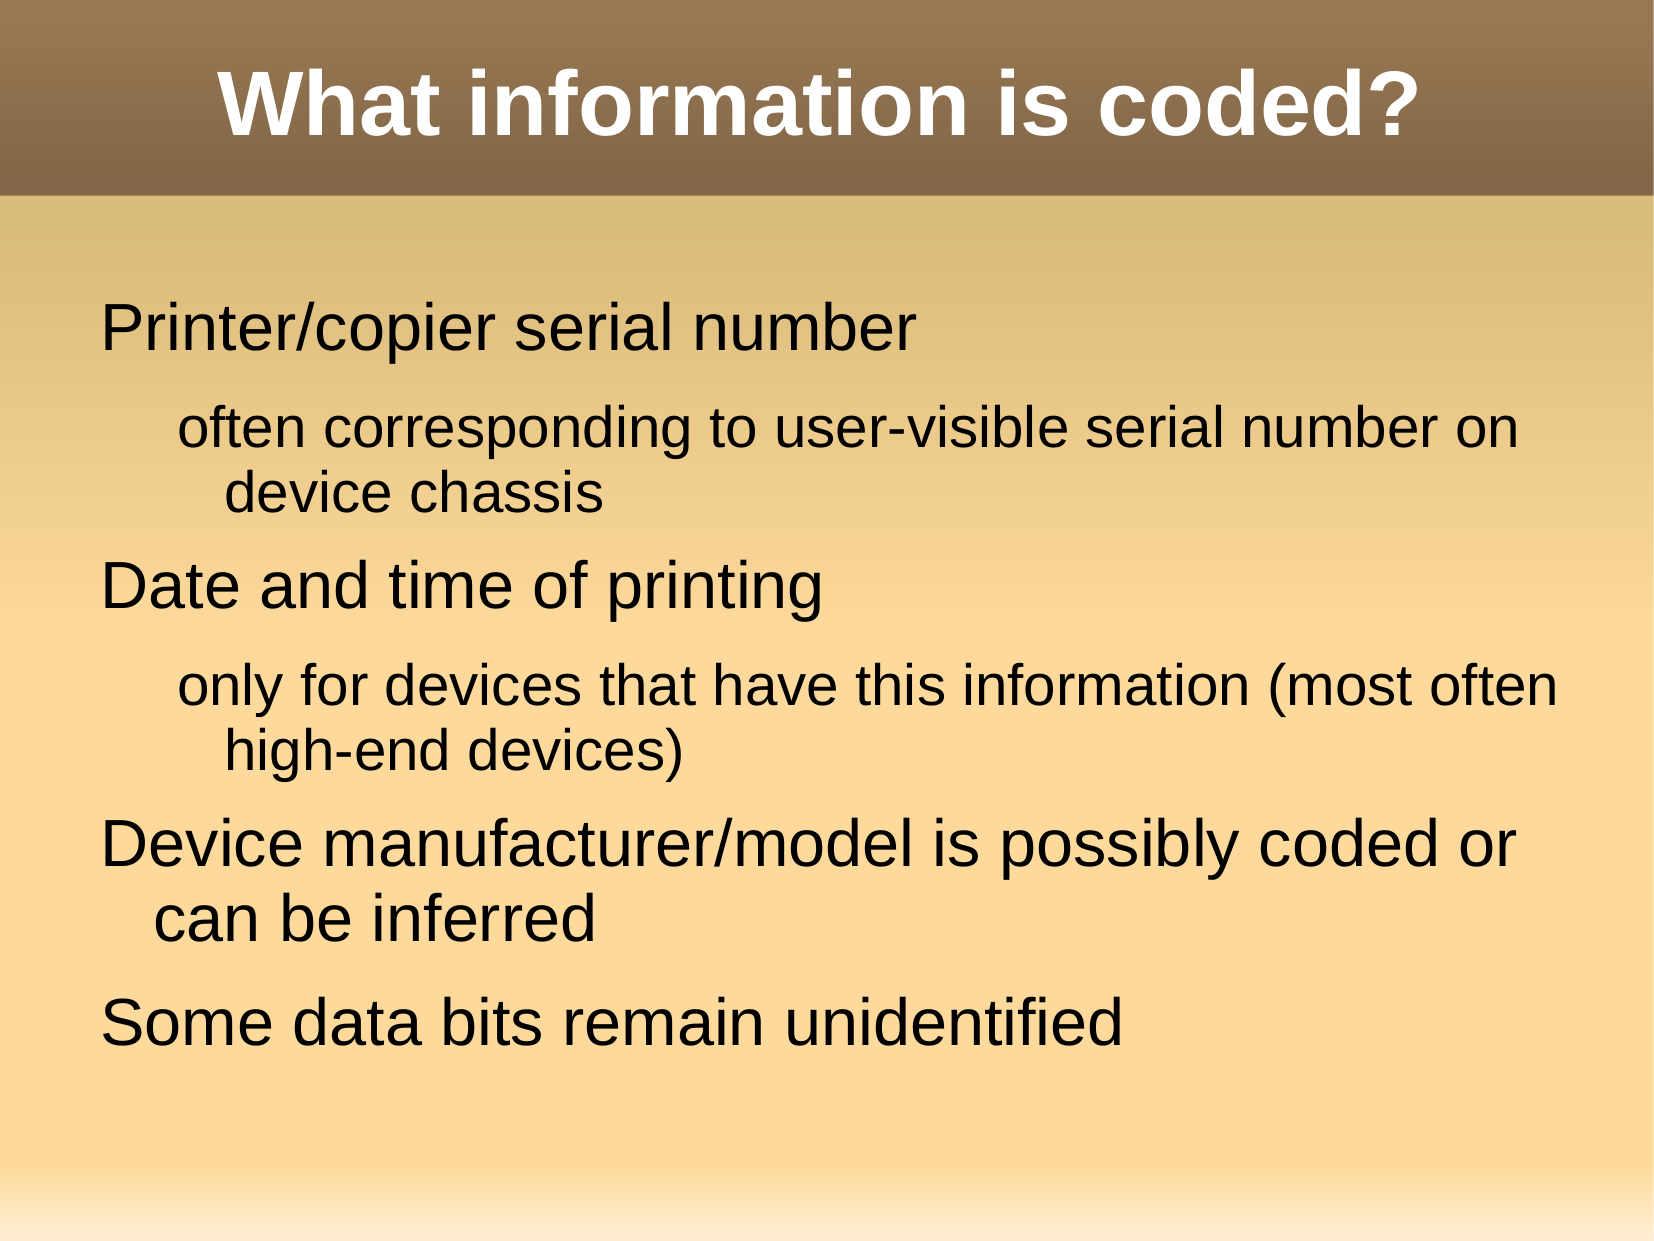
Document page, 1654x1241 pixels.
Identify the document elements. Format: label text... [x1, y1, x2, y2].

picture [0, 0, 1654, 1241]
title What information is coded? [76, 0, 1565, 208]
list Printer/copier serial number often corresponding to user-visible serial number on device chassis Date and time of printing only for devices that have this information (most often high-end devices) Device manufacturer/model is possibly coded or can be inferred Some data bits remain unidentified [82, 290, 1571, 1109]
